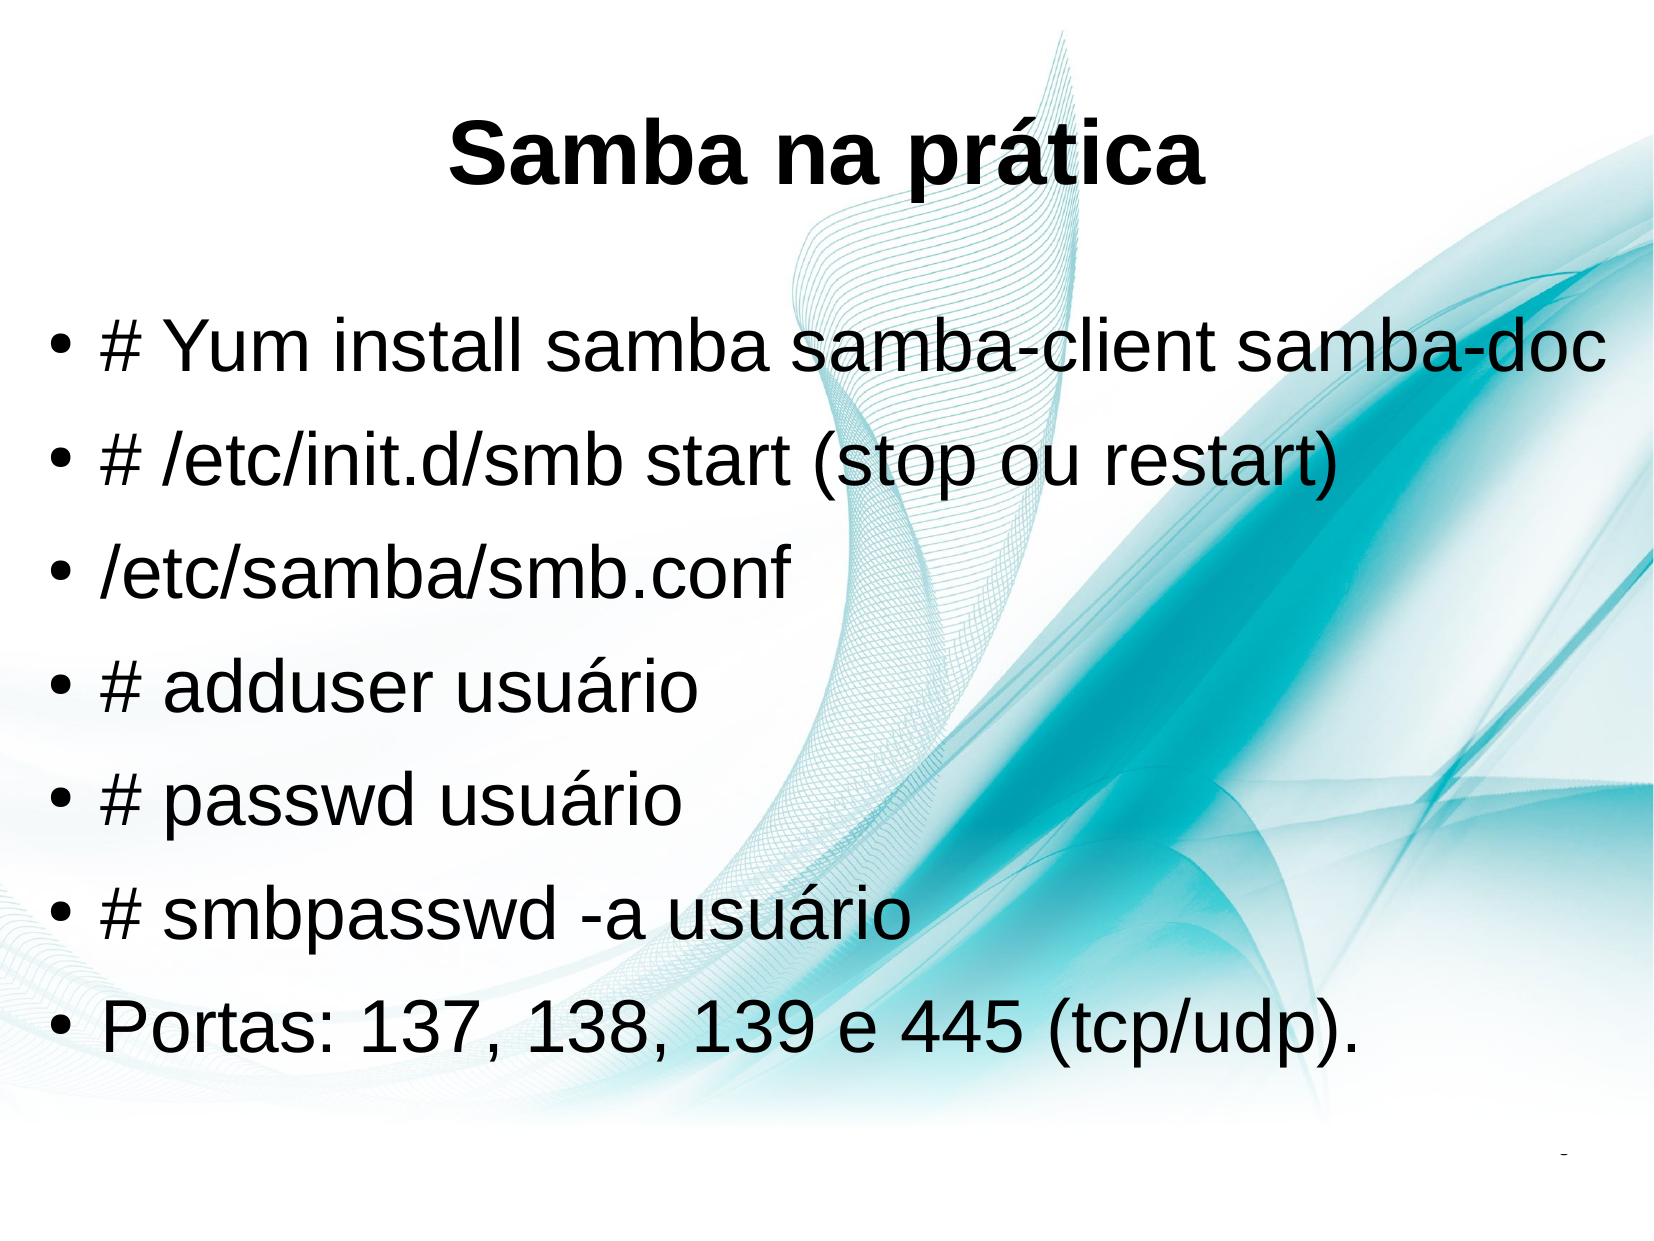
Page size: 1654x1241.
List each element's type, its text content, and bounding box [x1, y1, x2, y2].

list # Yum install samba samba-client samba-doc # /etc/init.d/smb start (stop ou restart) /etc/samba/smb.conf # adduser usuário # passwd usuário # smbpasswd -a usuário Portas: 137, 138, 139 e 445 (tcp/udp). [29, 303, 1625, 1241]
title Samba na prática [82, 56, 1571, 250]
picture [0, 29, 1654, 1154]
